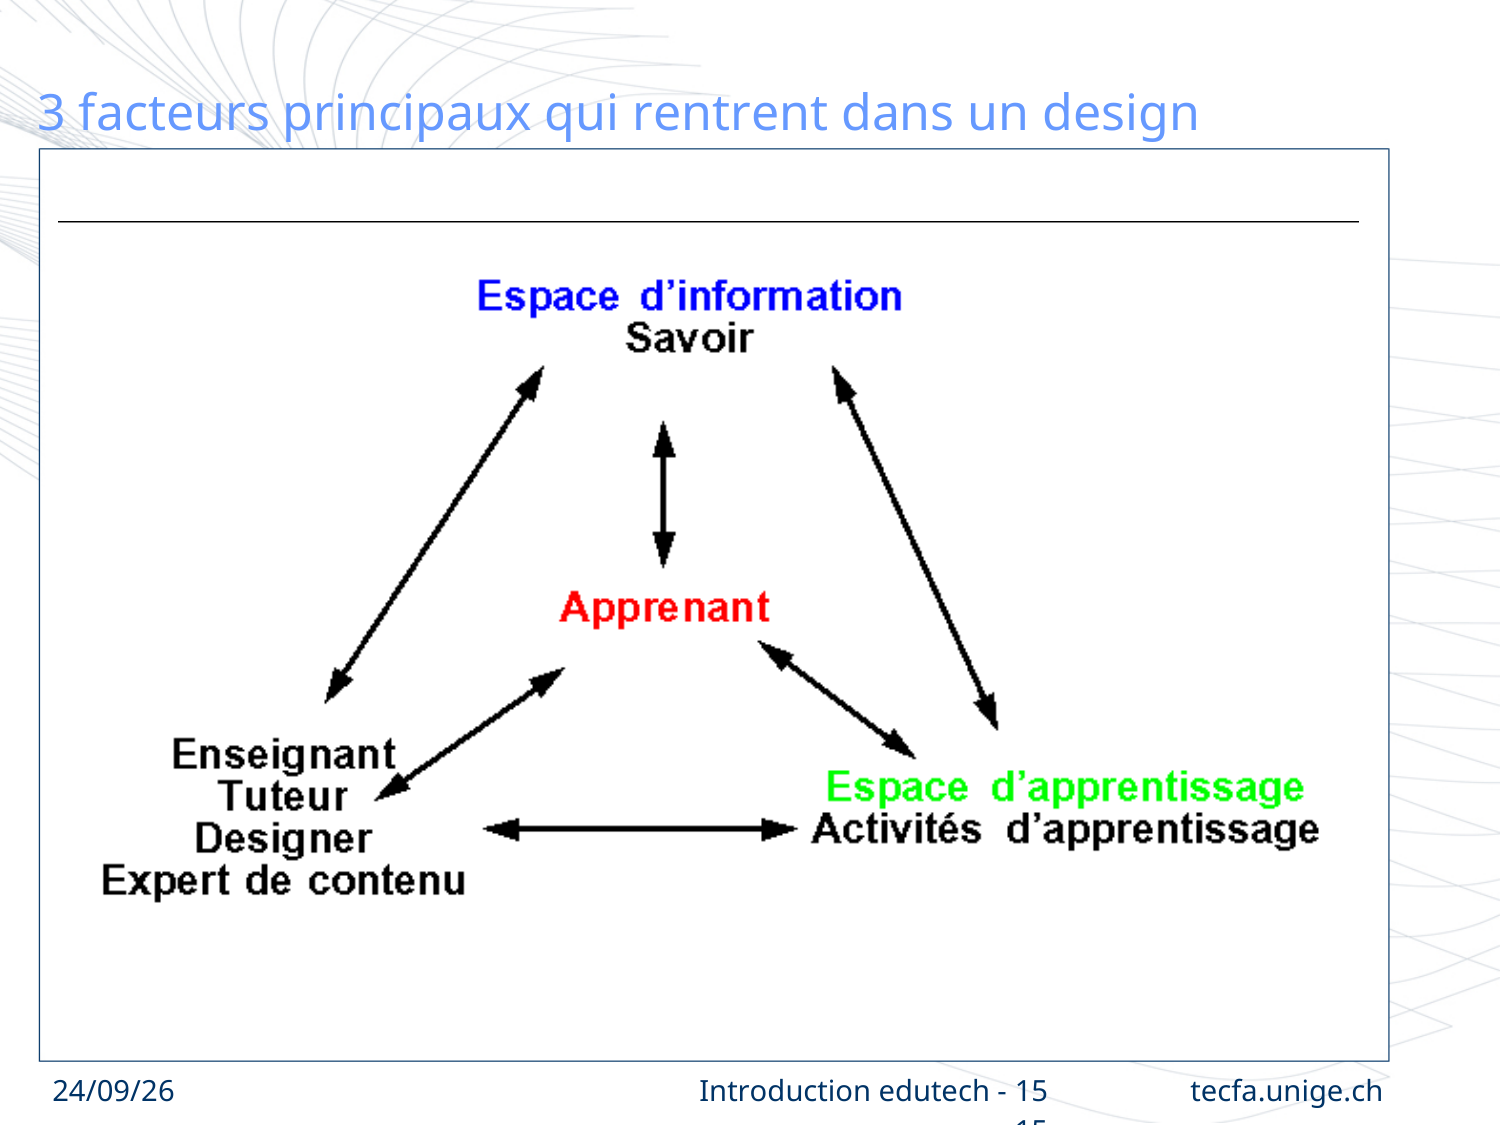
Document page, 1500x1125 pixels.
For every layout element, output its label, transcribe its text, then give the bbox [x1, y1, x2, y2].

picture [0, 0, 1500, 1123]
title 3 facteurs principaux qui rentrent dans un design [37, 60, 1313, 161]
